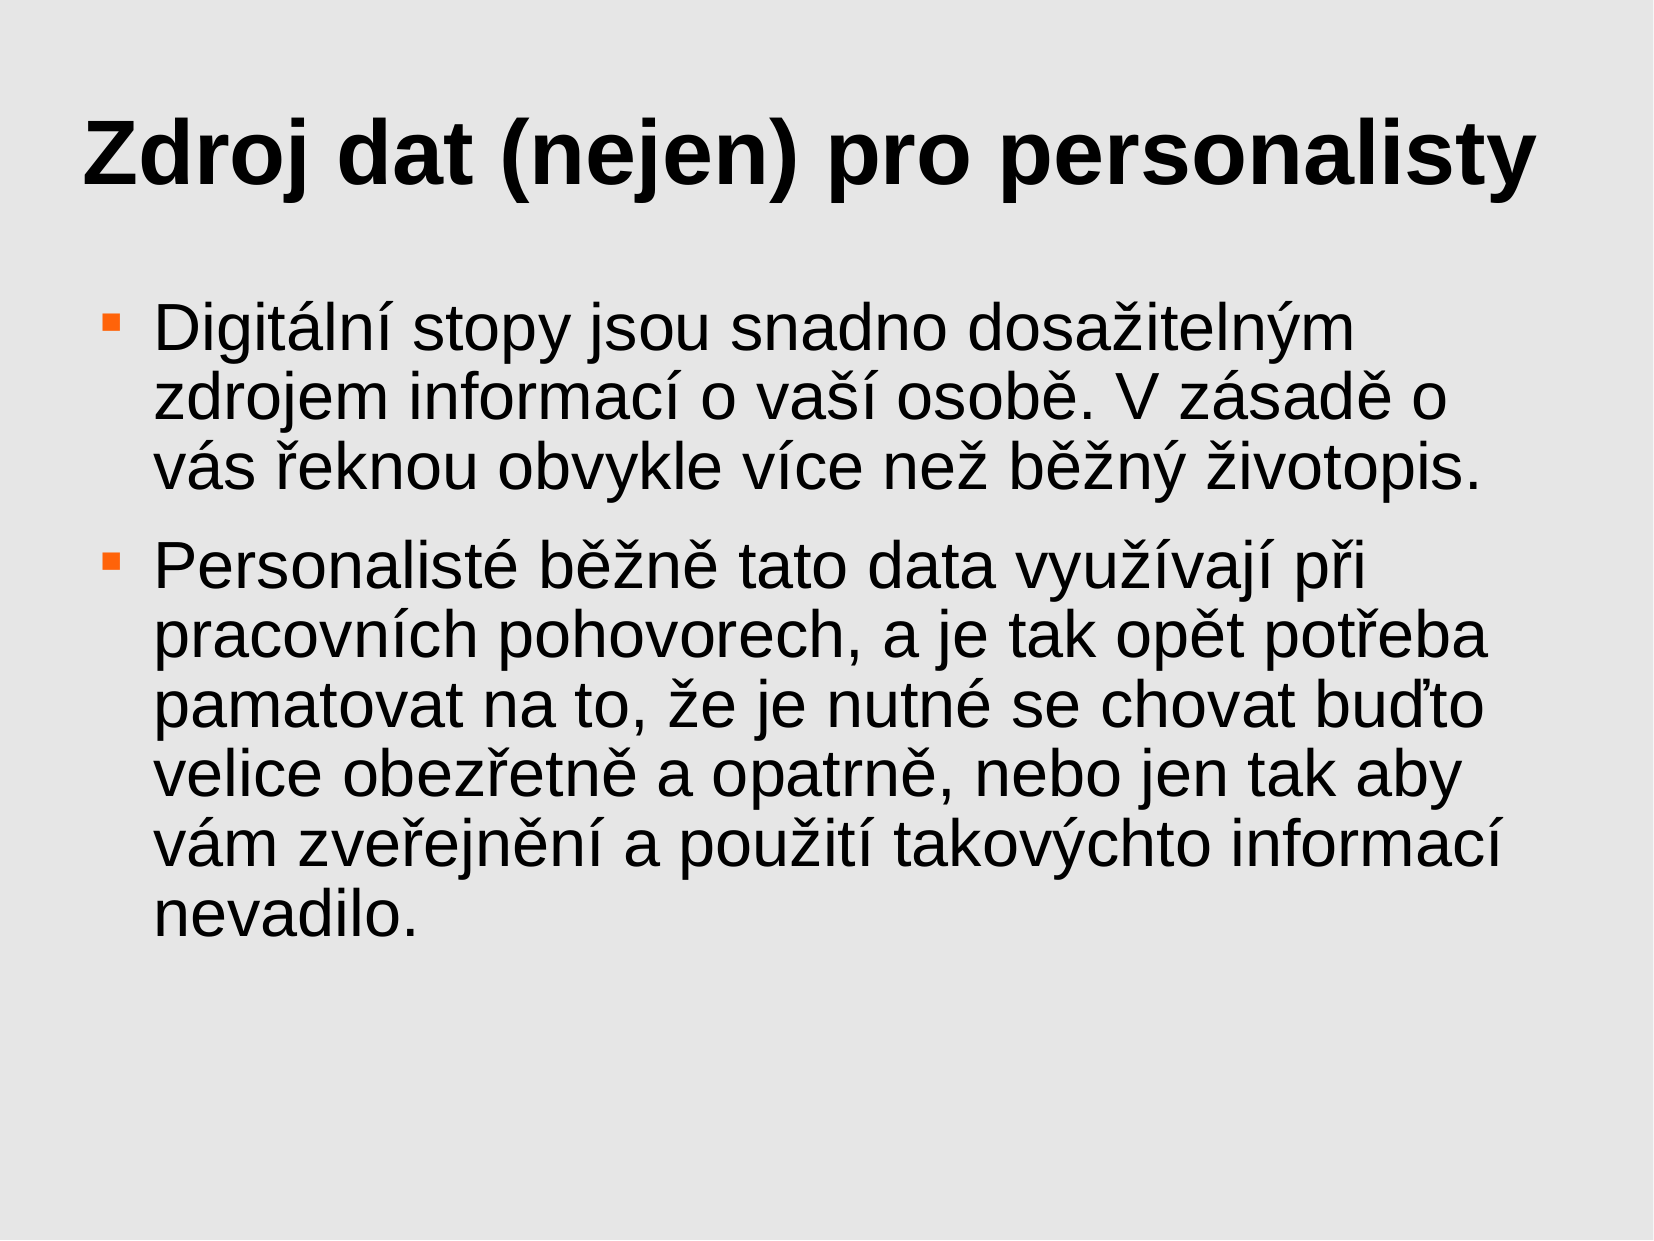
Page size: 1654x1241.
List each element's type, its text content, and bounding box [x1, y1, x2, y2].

title Zdroj dat (nejen) pro personalisty [82, 56, 1571, 249]
list Digitální stopy jsou snadno dosažitelným zdrojem informací o vaší osobě. V zásadě o vás řeknou obvykle více než běžný životopis. Personalisté běžně tato data využívají při pracovních pohovorech, a je tak opět potřeba pamatovat na to, že je nutné se chovat buďto velice obezřetně a opatrně, nebo jen tak aby vám zveřejnění a použití takovýchto informací nevadilo. [82, 290, 1571, 1109]
